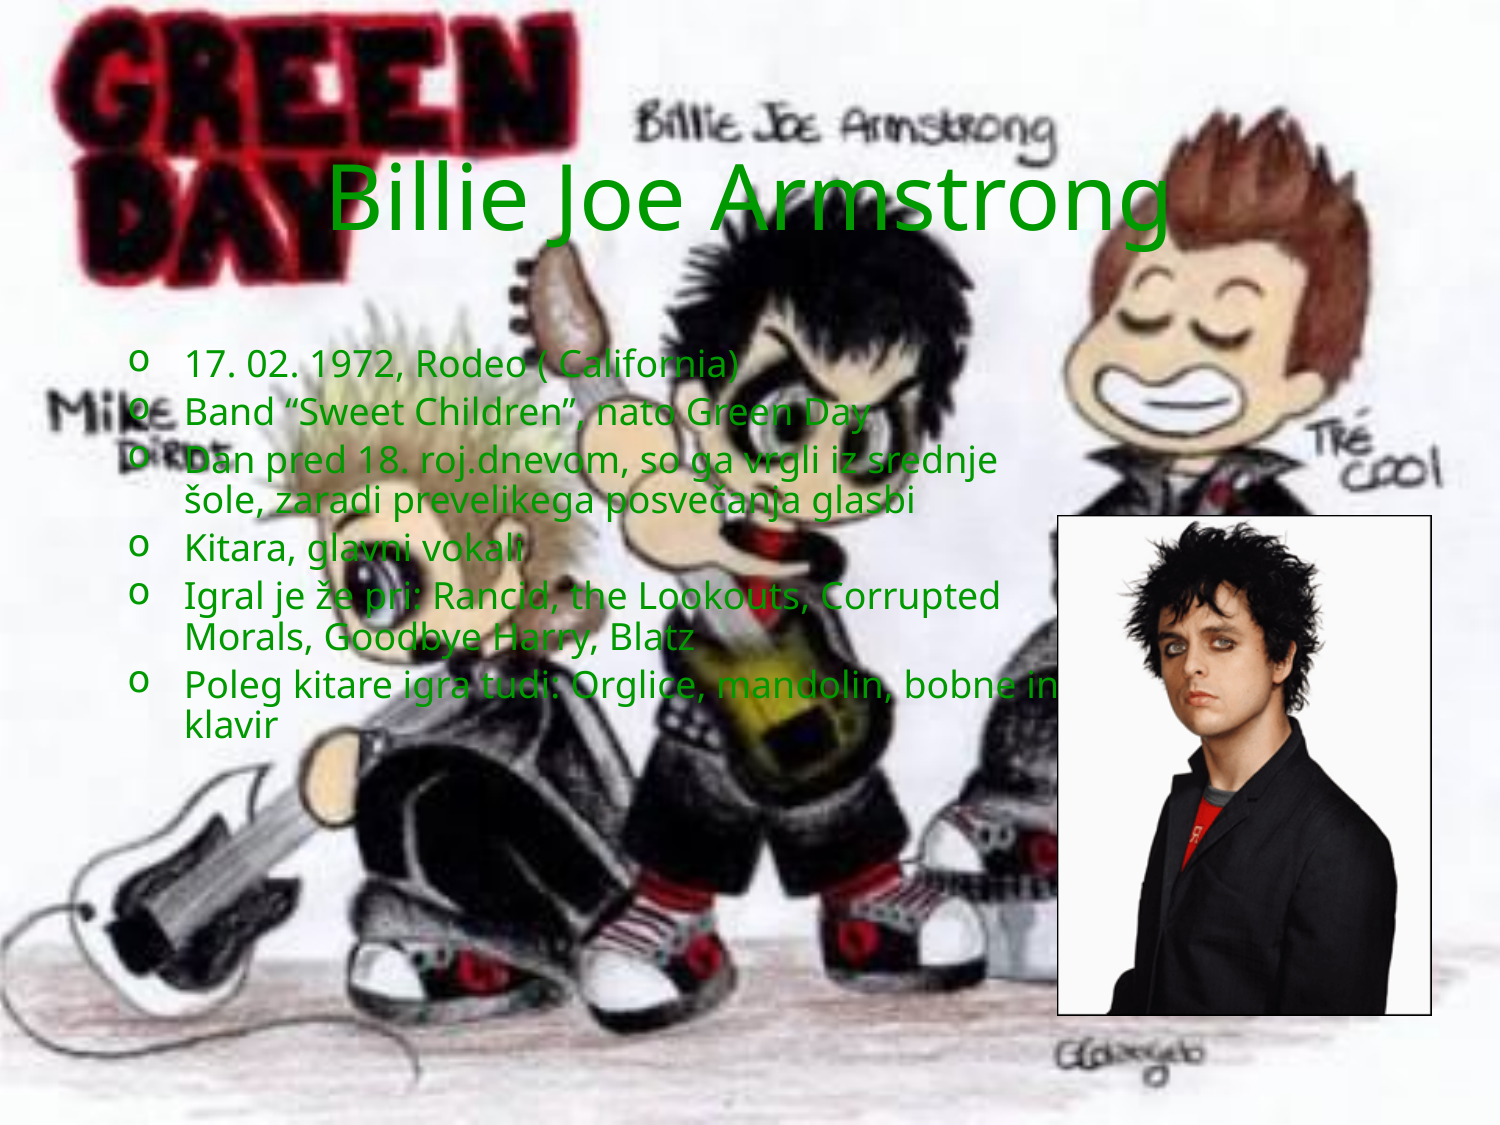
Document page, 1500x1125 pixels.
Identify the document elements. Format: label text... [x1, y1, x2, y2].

list 17. 02. 1972, Rodeo ( California) Band “Sweet Children”, nato Green Day Dan pred 18. roj.dnevom, so ga vrgli iz srednje šole, zaradi prevelikega posvečanja glasbi Kitara, glavni vokali Igral je že pri: Rancid, the Lookouts, Corrupted Morals, Goodbye Harry, Blatz Poleg kitare igra tudi: Orglice, mandolin, bobne in klavir [112, 337, 1075, 1000]
title Billie Joe Armstrong [112, 99, 1388, 288]
picture [0, 0, 1500, 1125]
